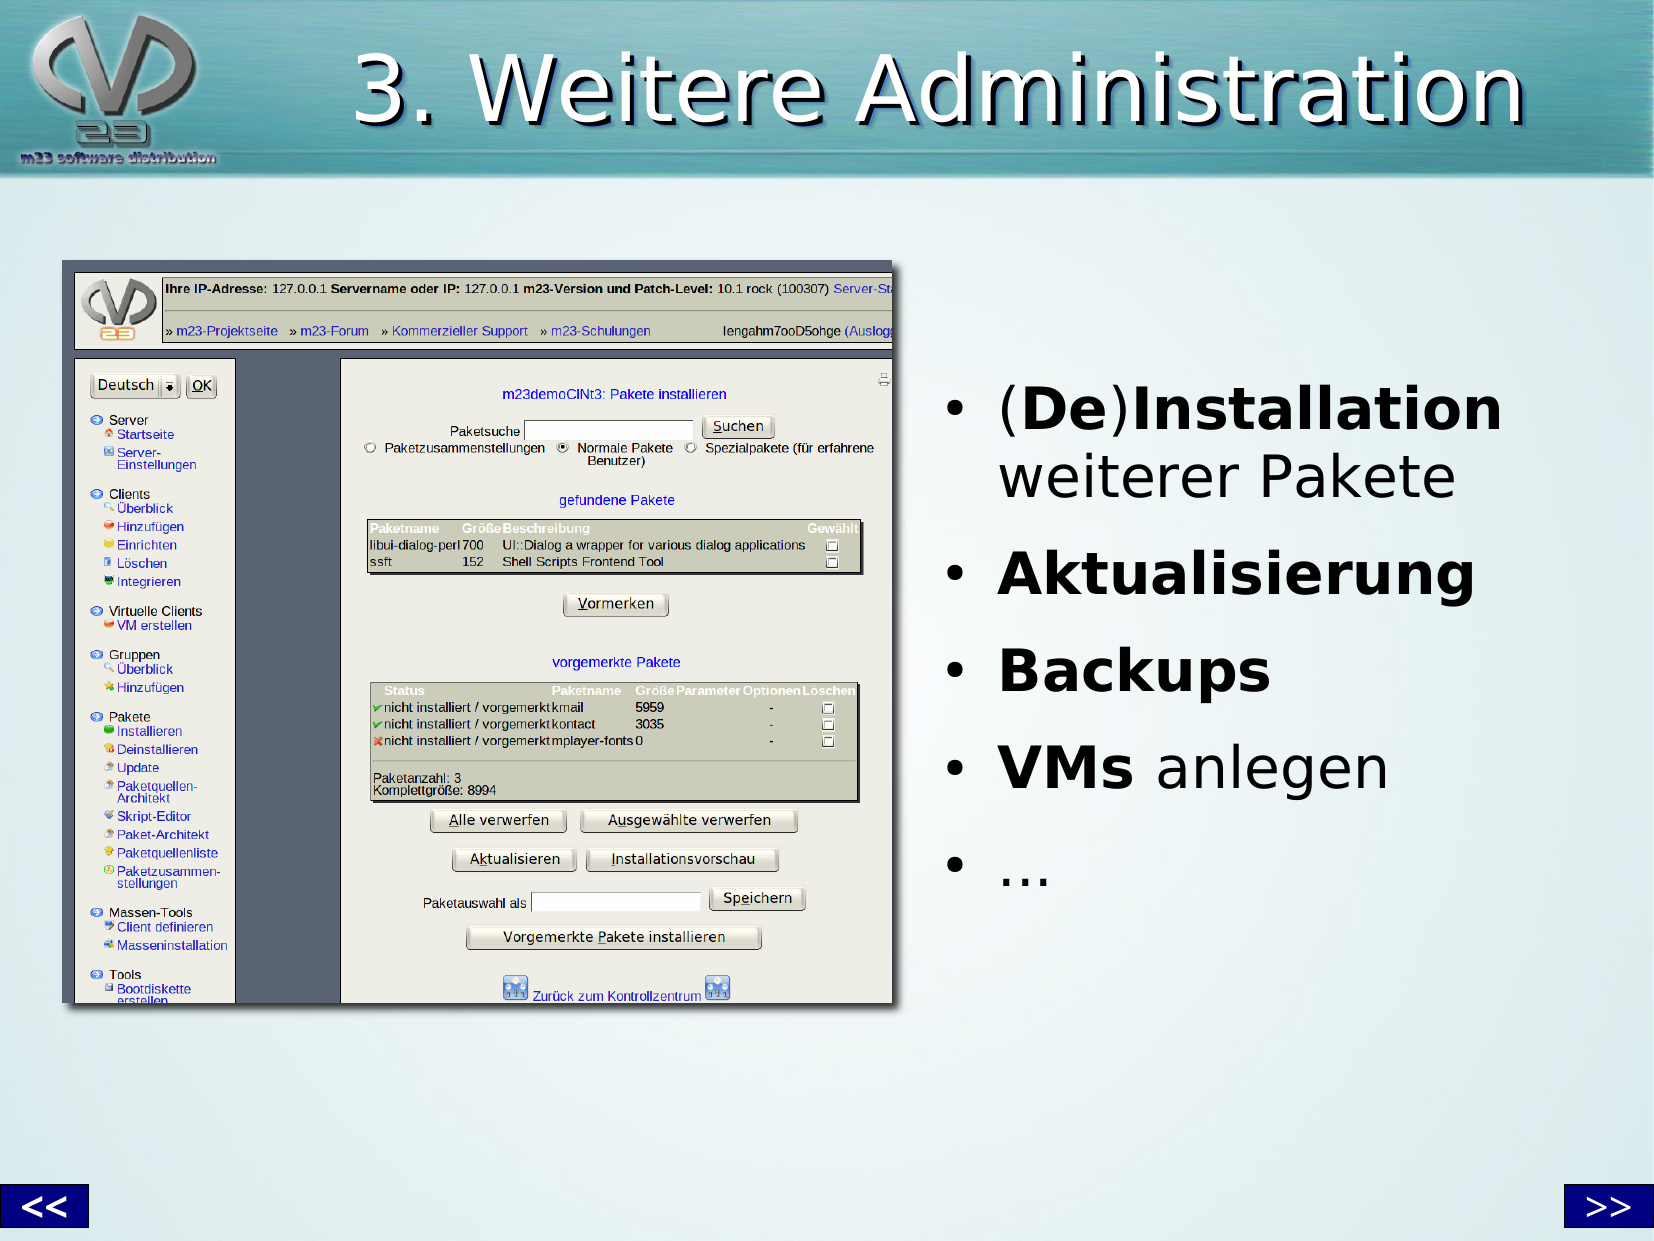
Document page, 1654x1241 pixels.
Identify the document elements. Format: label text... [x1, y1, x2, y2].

picture [0, 0, 1654, 1241]
title 3. Weitere Administration [224, 2, 1654, 178]
list (De)Installation weiterer Pakete Aktualisierung Backups VMs anlegen ... [926, 375, 1616, 901]
